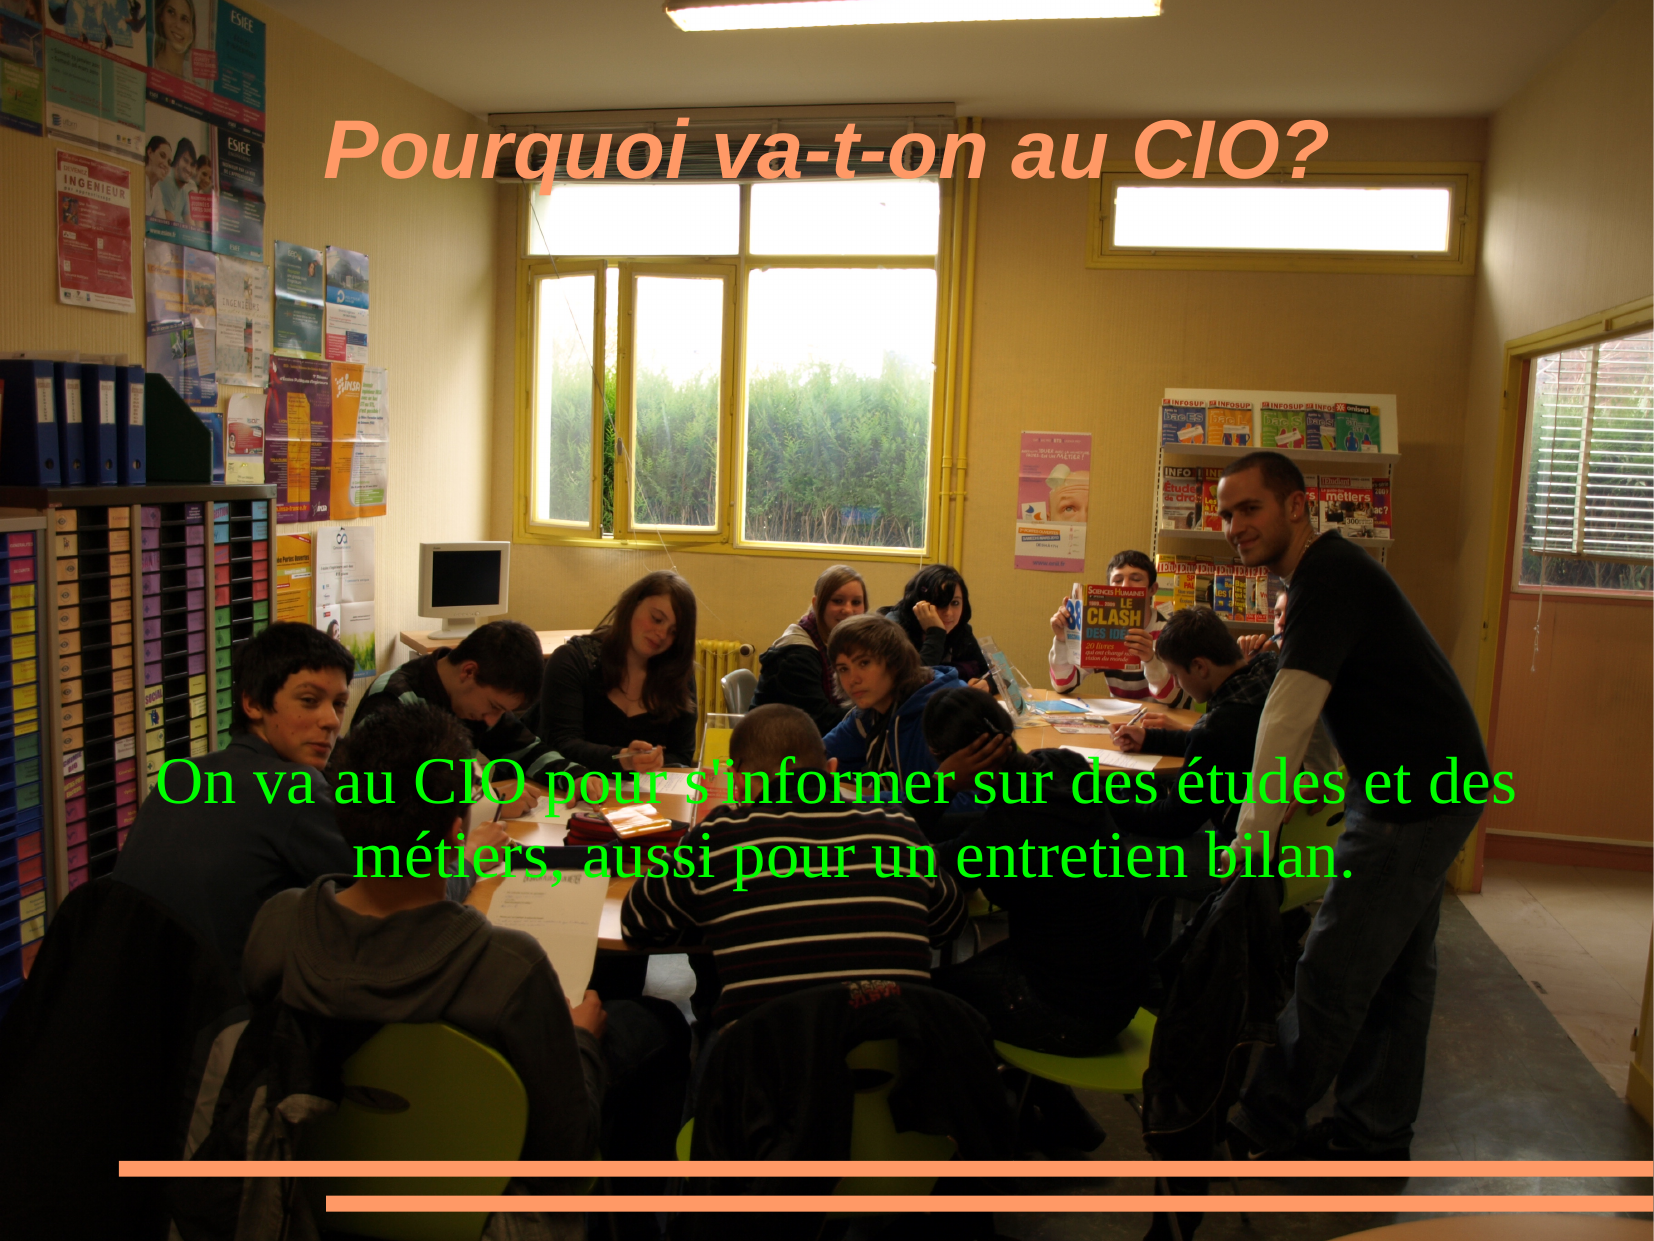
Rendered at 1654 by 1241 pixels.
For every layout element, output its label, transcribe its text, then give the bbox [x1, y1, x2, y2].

picture [0, 0, 1654, 1241]
subtitle On va au CIO pour s'informer sur des études et des métiers, aussi pour un entretien bilan. [118, 413, 1558, 1224]
picture [1558, 1177, 1654, 1195]
title Pourquoi va-t-on au CIO? [121, 46, 1534, 254]
